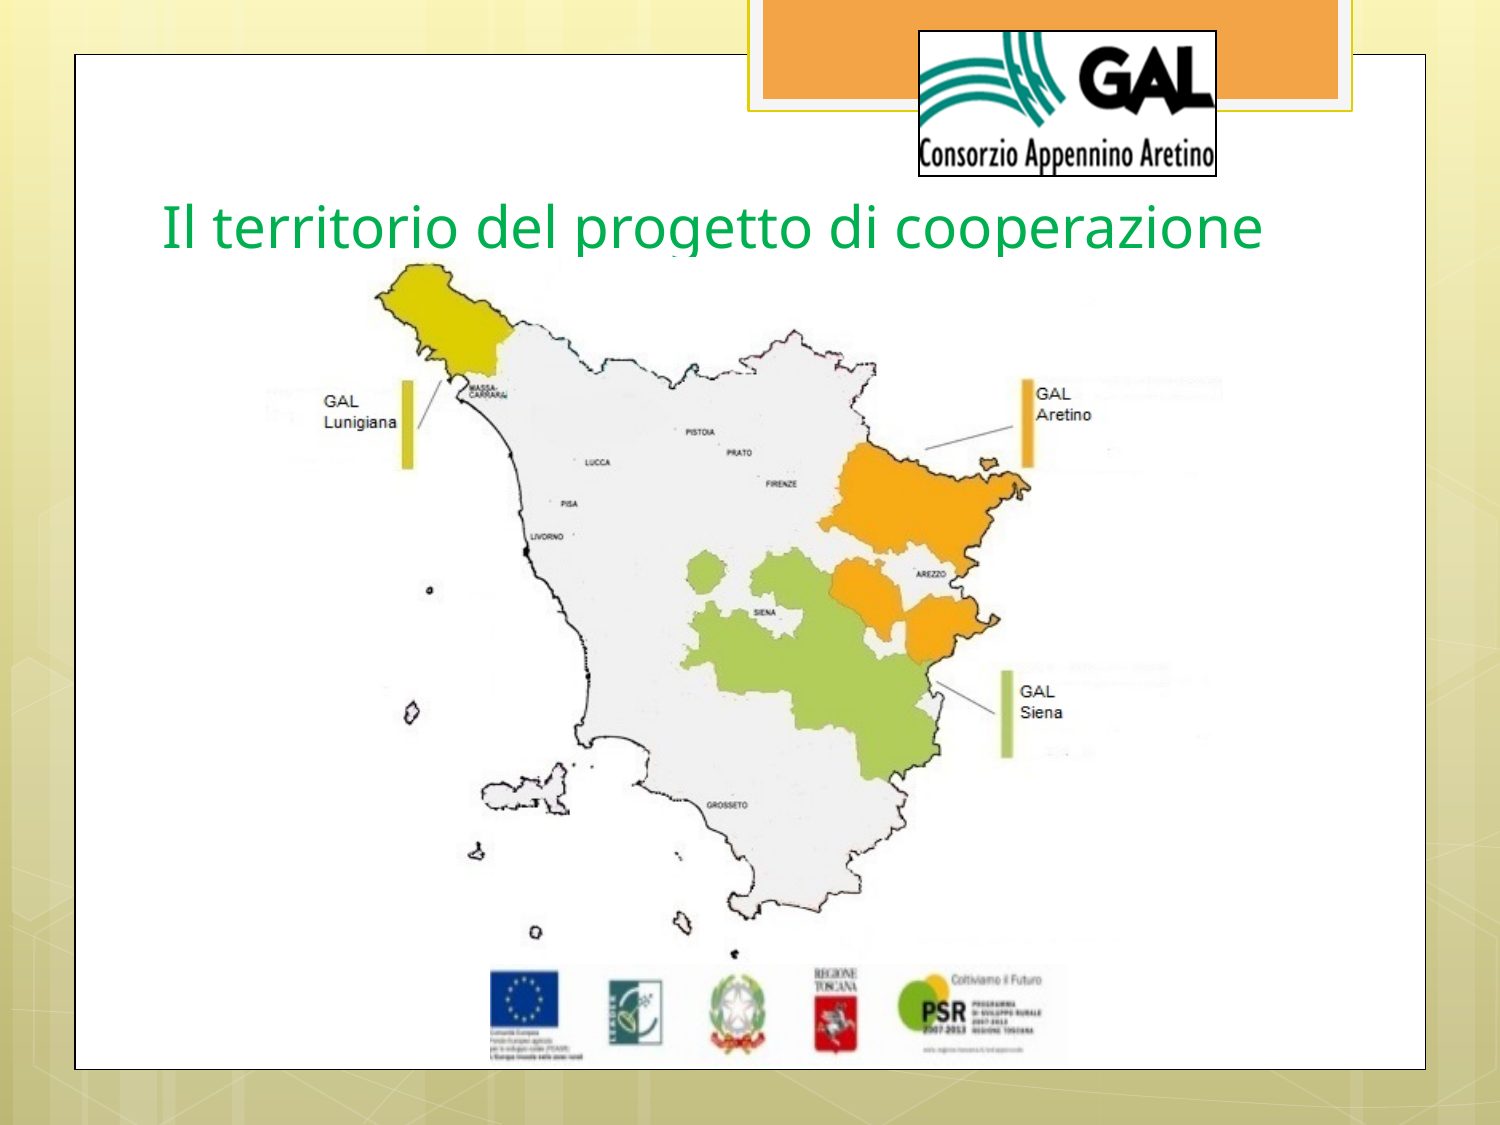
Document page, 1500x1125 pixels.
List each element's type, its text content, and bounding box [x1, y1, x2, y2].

title Il territorio del progetto di cooperazione [147, 113, 1336, 268]
picture [918, 30, 1217, 178]
picture [265, 257, 1223, 1066]
